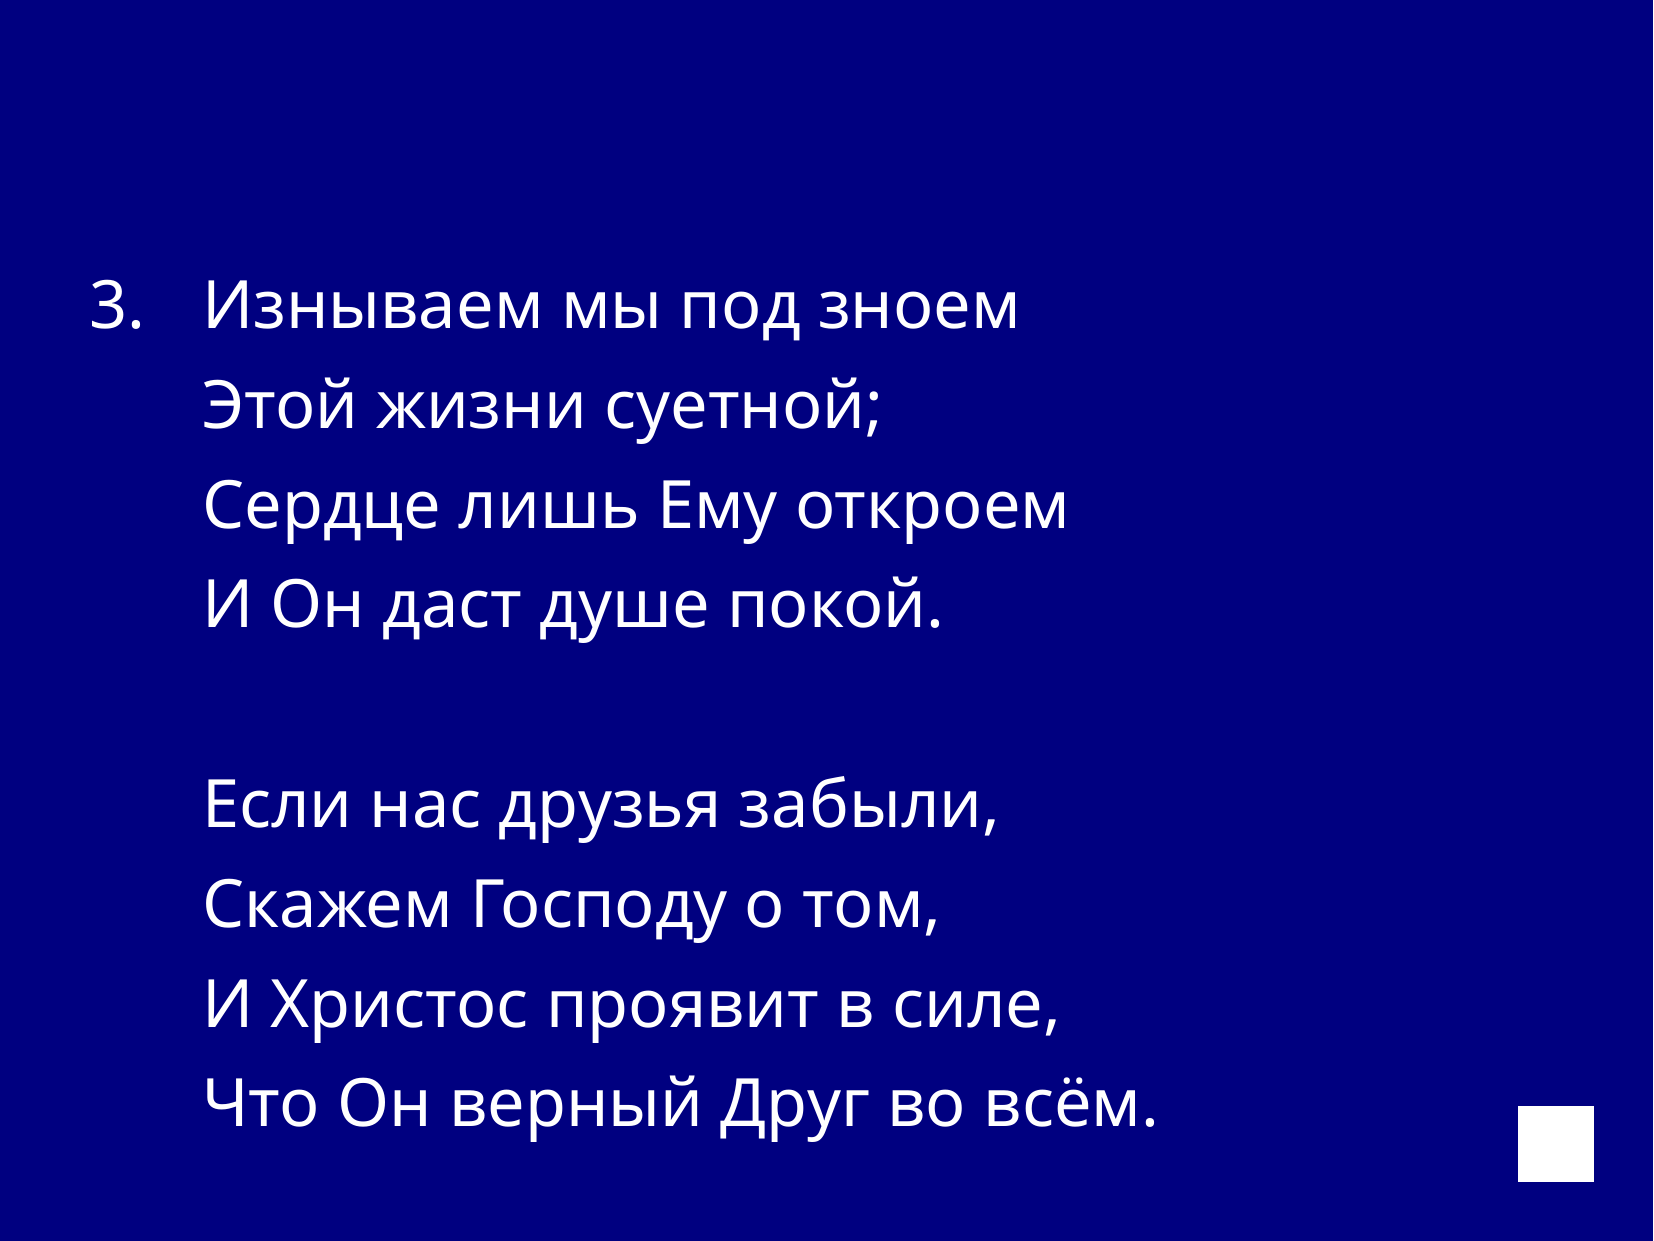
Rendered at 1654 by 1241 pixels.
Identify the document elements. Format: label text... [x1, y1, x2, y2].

text_box [1518, 1106, 1594, 1182]
text_box 3. Изнываем мы под зноем Этой жизни суетной; Сердце лишь Ему откроем И Он даст душе покой. Если нас друзья забыли, Скажем Господу о том, И Христос проявит в силе, Что Он верный Друг во всём. [75, 150, 1576, 1163]
